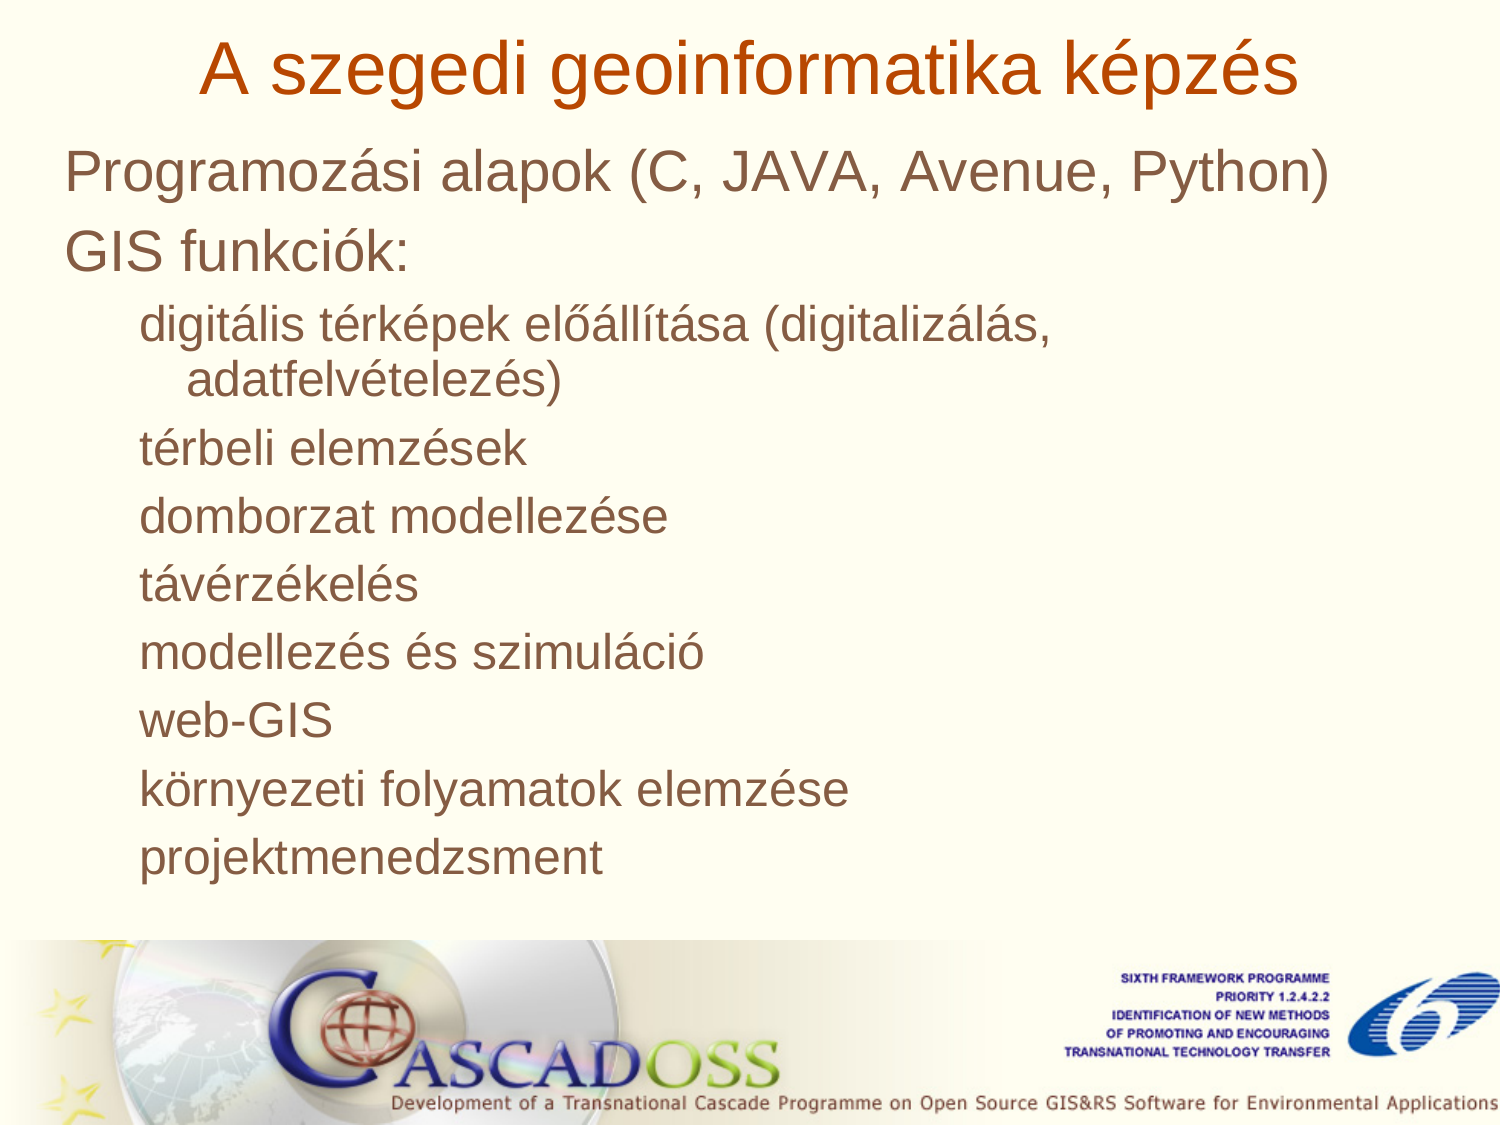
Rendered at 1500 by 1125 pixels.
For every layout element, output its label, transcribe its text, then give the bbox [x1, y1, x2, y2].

list Programozási alapok (C, JAVA, Avenue, Python) GIS funkciók: digitális térképek előállítása (digitalizálás, adatfelvételezés) térbeli elemzések domborzat modellezése távérzékelés modellezés és szimuláció web-GIS környezeti folyamatok elemzése projektmenedzsment [49, 131, 1451, 941]
title A szegedi geoinformatika képzés [49, 12, 1451, 125]
picture [0, 940, 1500, 1125]
